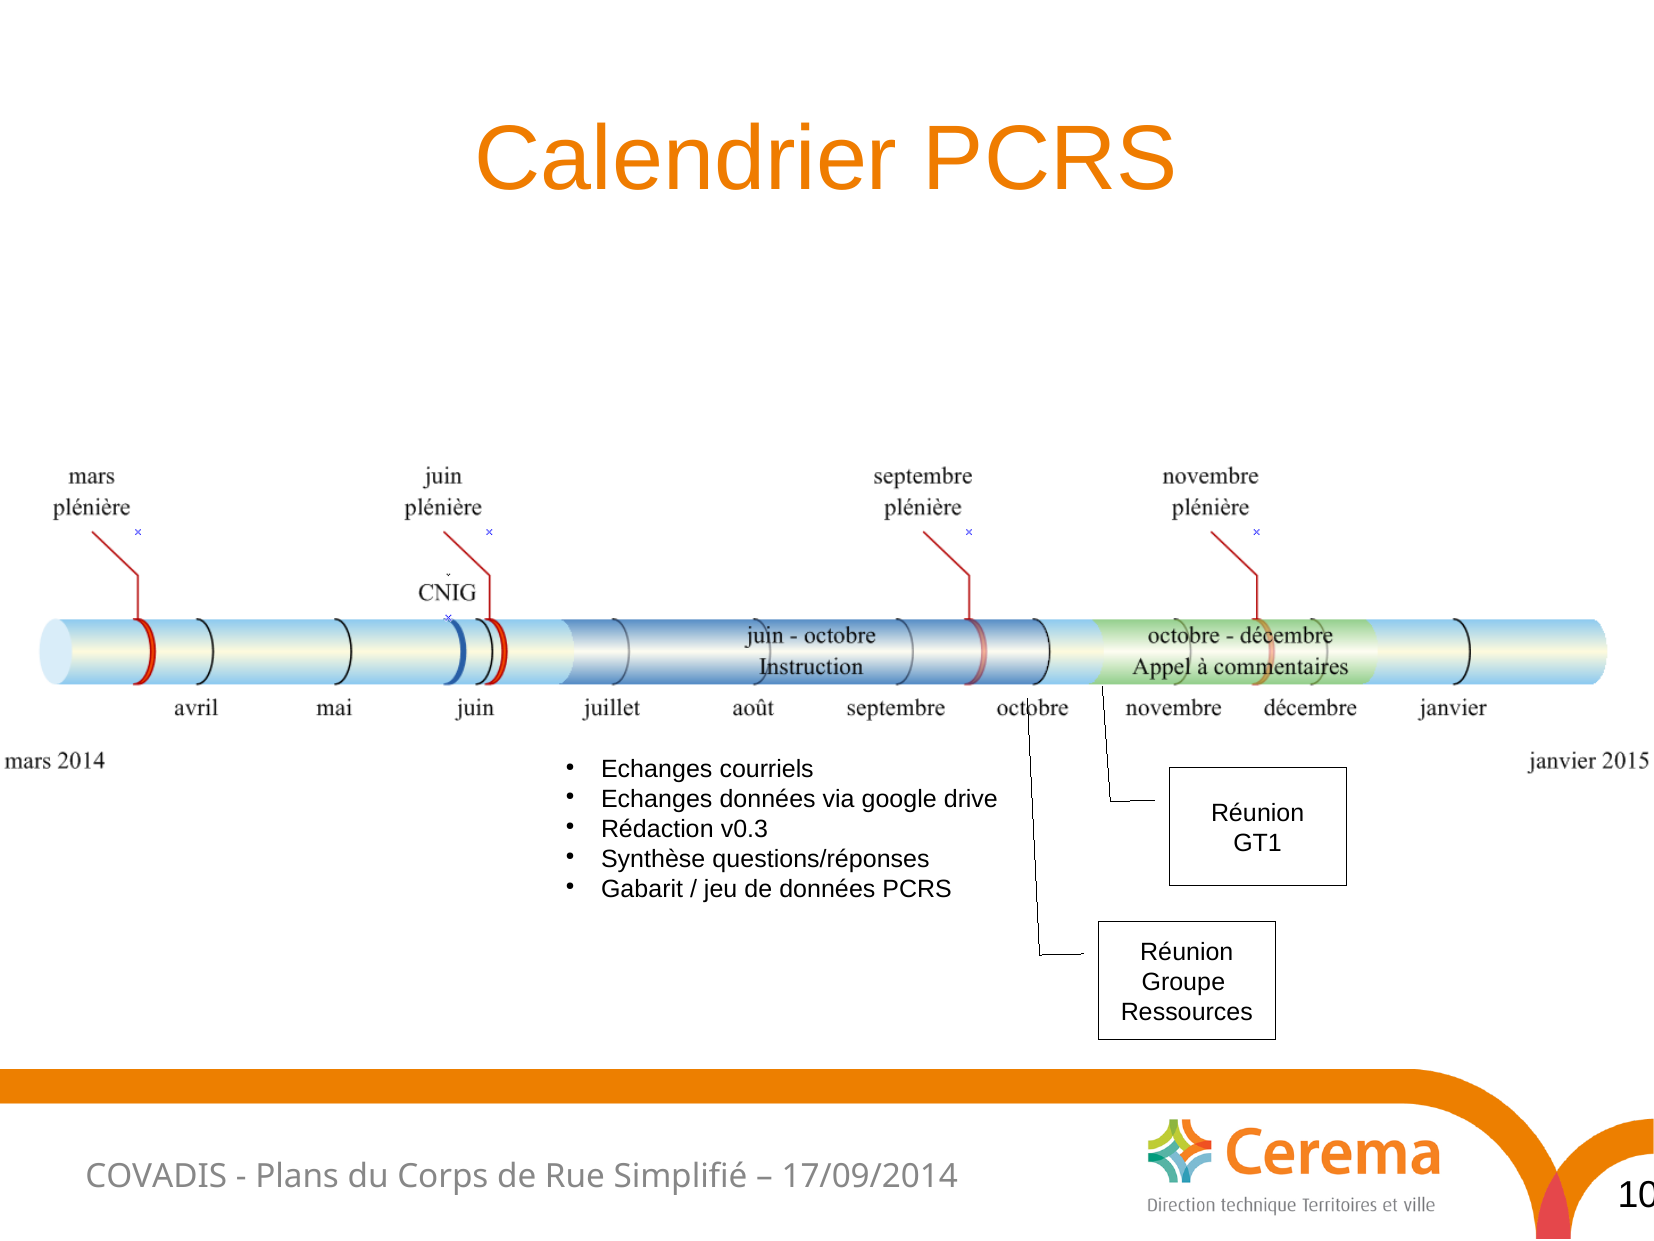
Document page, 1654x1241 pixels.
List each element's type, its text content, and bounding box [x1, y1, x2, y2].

picture [0, 462, 1654, 778]
text_box Echanges courriels Echanges données via google drive Rédaction v0.3 Synthèse questions/réponses Gabarit / jeu de données PCRS [550, 744, 1013, 910]
picture [1643, 1184, 1654, 1205]
text_box Réunion GT1 [1169, 768, 1346, 886]
text_box Réunion Groupe Ressources [1098, 921, 1276, 1039]
picture [0, 1069, 1654, 1239]
title Calendrier PCRS [82, 49, 1571, 257]
